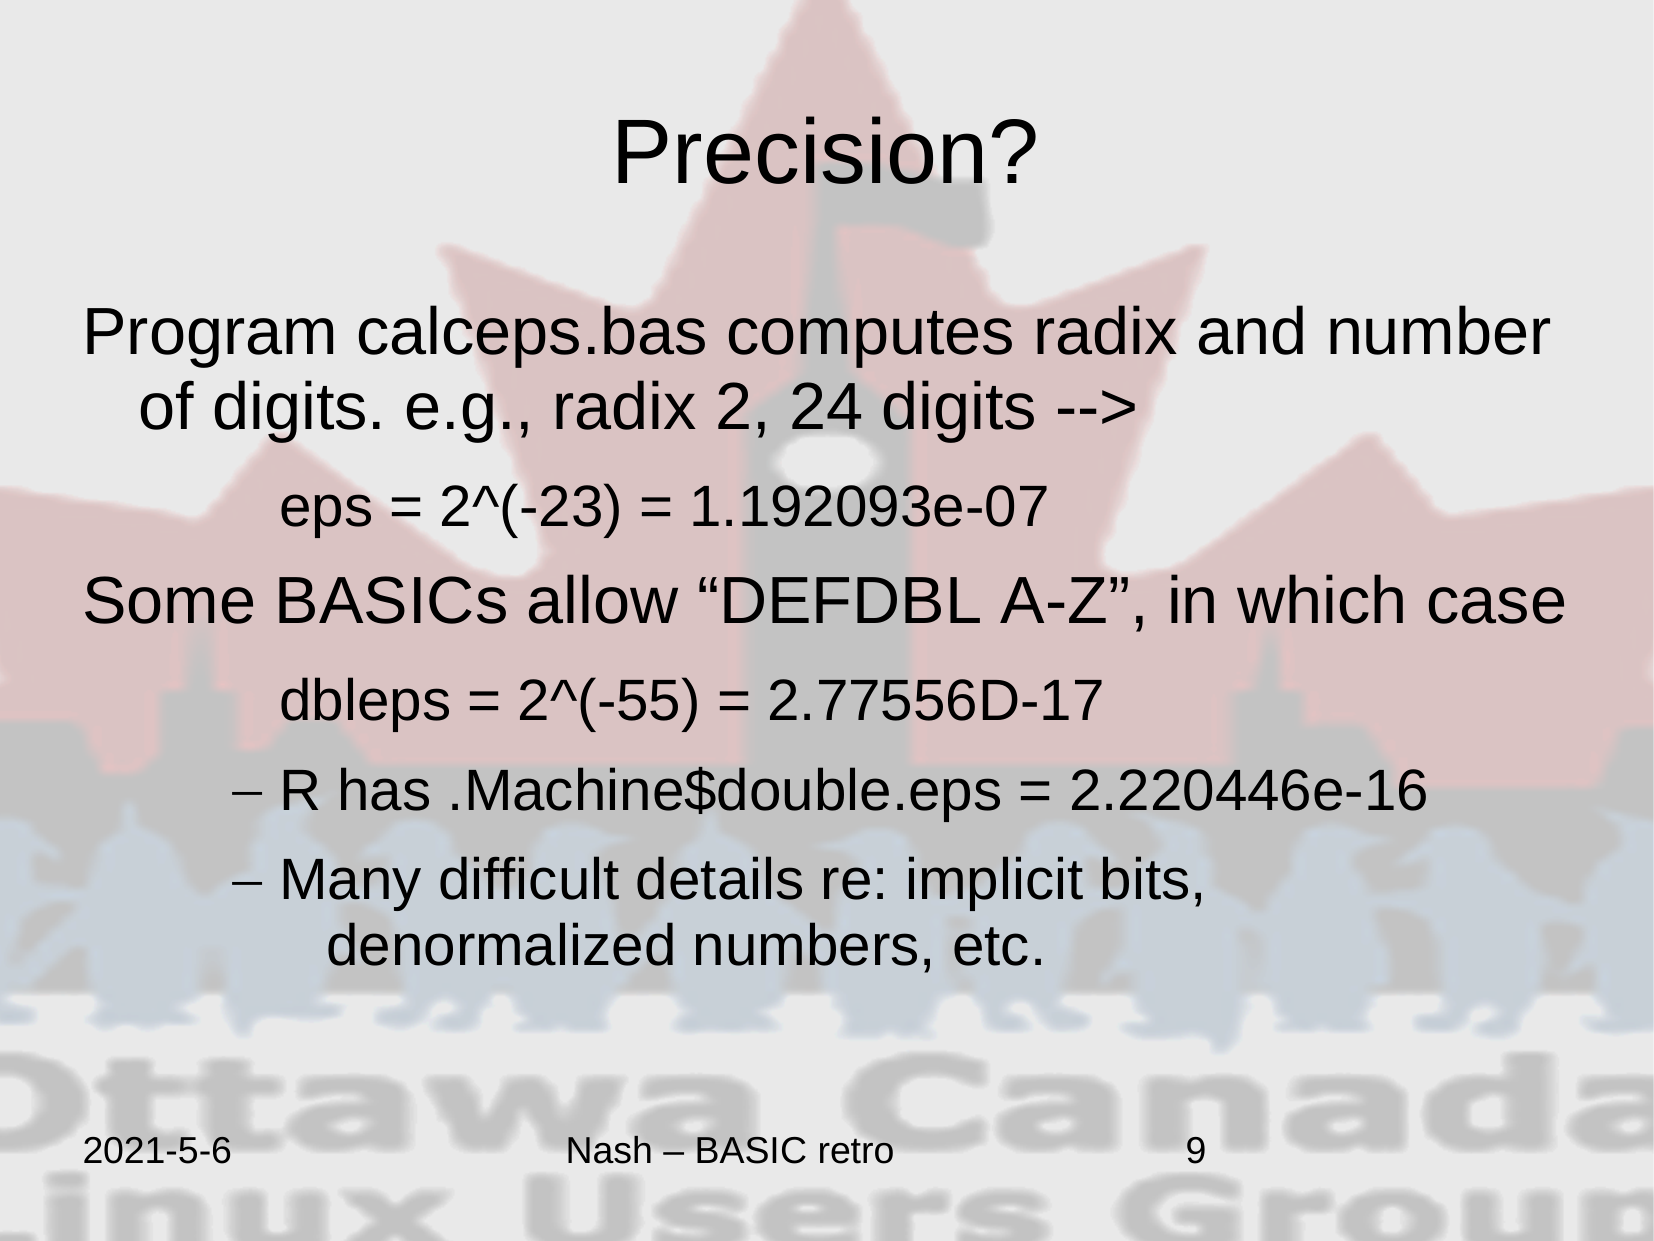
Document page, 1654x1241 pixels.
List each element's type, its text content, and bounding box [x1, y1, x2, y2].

list Program calceps.bas computes radix and number of digits. e.g., radix 2, 24 digits --> eps = 2^(-23) = 1.192093e-07 Some BASICs allow “DEFDBL A-Z”, in which case dbleps = 2^(-55) = 2.77556D-17 R has .Machine$double.eps = 2.220446e-16 Many difficult details re: implicit bits, denormalized numbers, etc. [82, 290, 1570, 1009]
title Precision? [82, 49, 1570, 256]
picture [0, 0, 1654, 1241]
